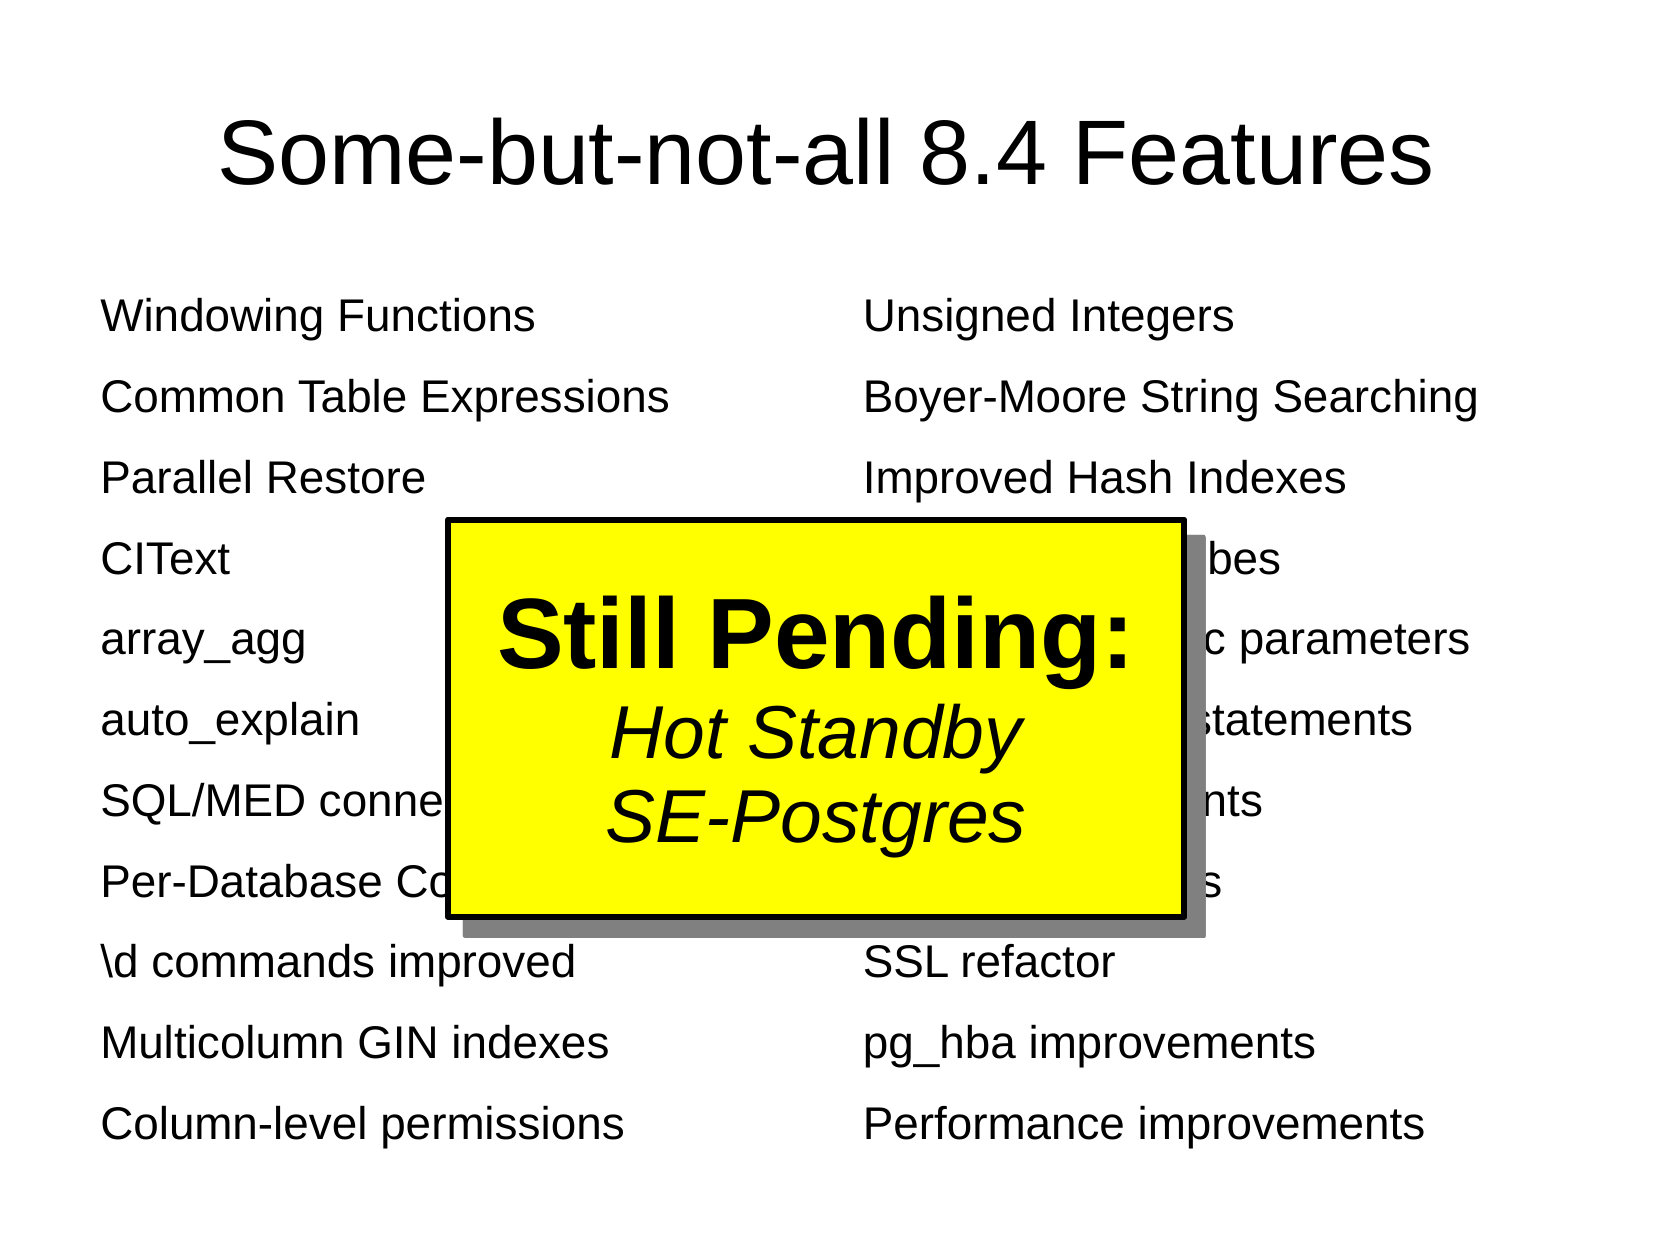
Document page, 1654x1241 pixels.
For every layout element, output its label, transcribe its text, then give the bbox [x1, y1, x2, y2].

list Unsigned Integers Boyer-Moore String Searching Improved Hash Indexes More DTrace probes Default & Variadic parameters New PL/pgSQL statements pg_stat_statements pg_stat_functions SSL refactor pg_hba improvements Performance improvements [845, 290, 1572, 1234]
list Windowing Functions Common Table Expressions Parallel Restore CIText array_agg auto_explain SQL/MED connection manager Per-Database Collations \d commands improved Multicolumn GIN indexes Column-level permissions [82, 290, 809, 1152]
title Some-but-not-all 8.4 Features [82, 49, 1571, 257]
text_box Still Pending: Hot Standby SE-Postgres [447, 519, 1185, 917]
